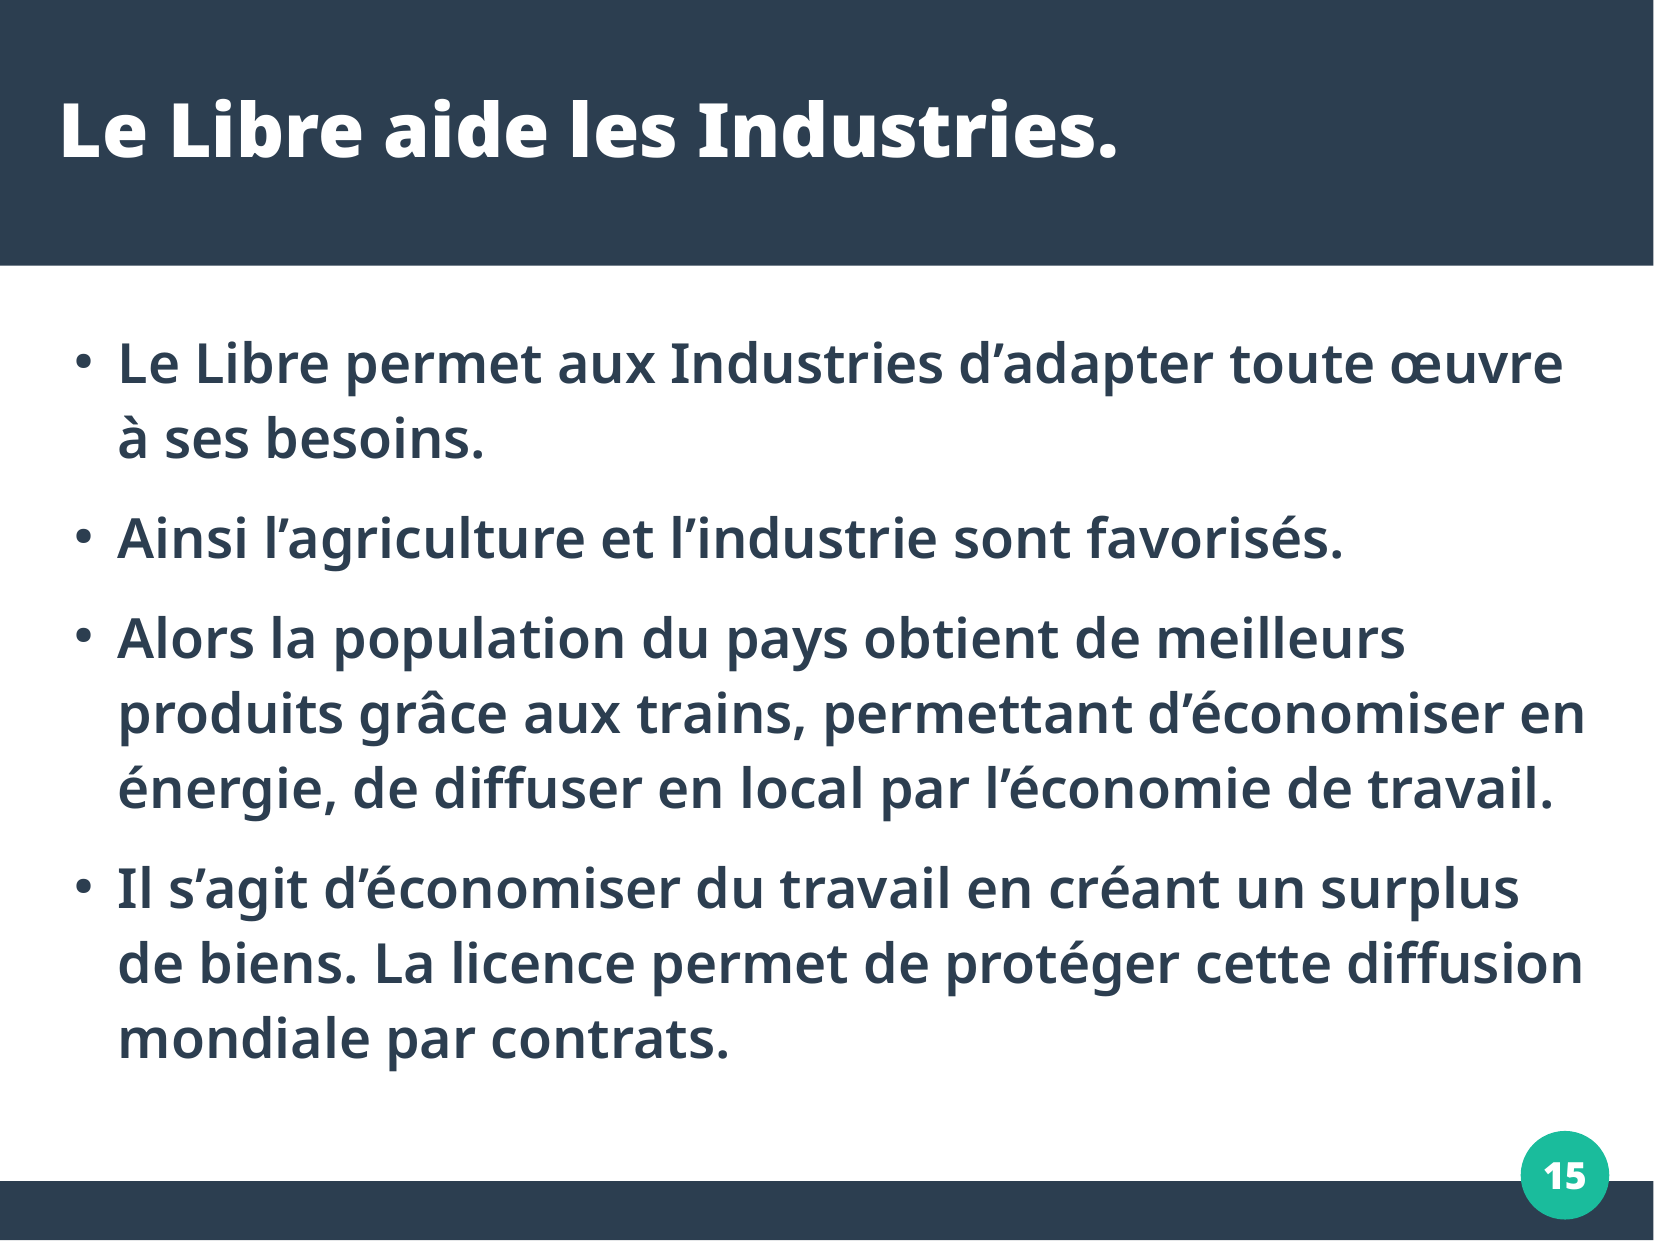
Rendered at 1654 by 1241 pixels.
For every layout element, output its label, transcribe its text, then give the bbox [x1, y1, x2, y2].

list Le Libre permet aux Industries d’adapter toute œuvre à ses besoins. Ainsi l’agriculture et l’industrie sont favorisés. Alors la population du pays obtient de meilleurs produits grâce aux trains, permettant d’économiser en énergie, de diffuser en local par l’économie de travail. Il s’agit d’économiser du travail en créant un surplus de biens. La licence permet de protéger cette diffusion mondiale par contrats. [59, 324, 1595, 1152]
title Le Libre aide les Industries. [59, 49, 1595, 207]
